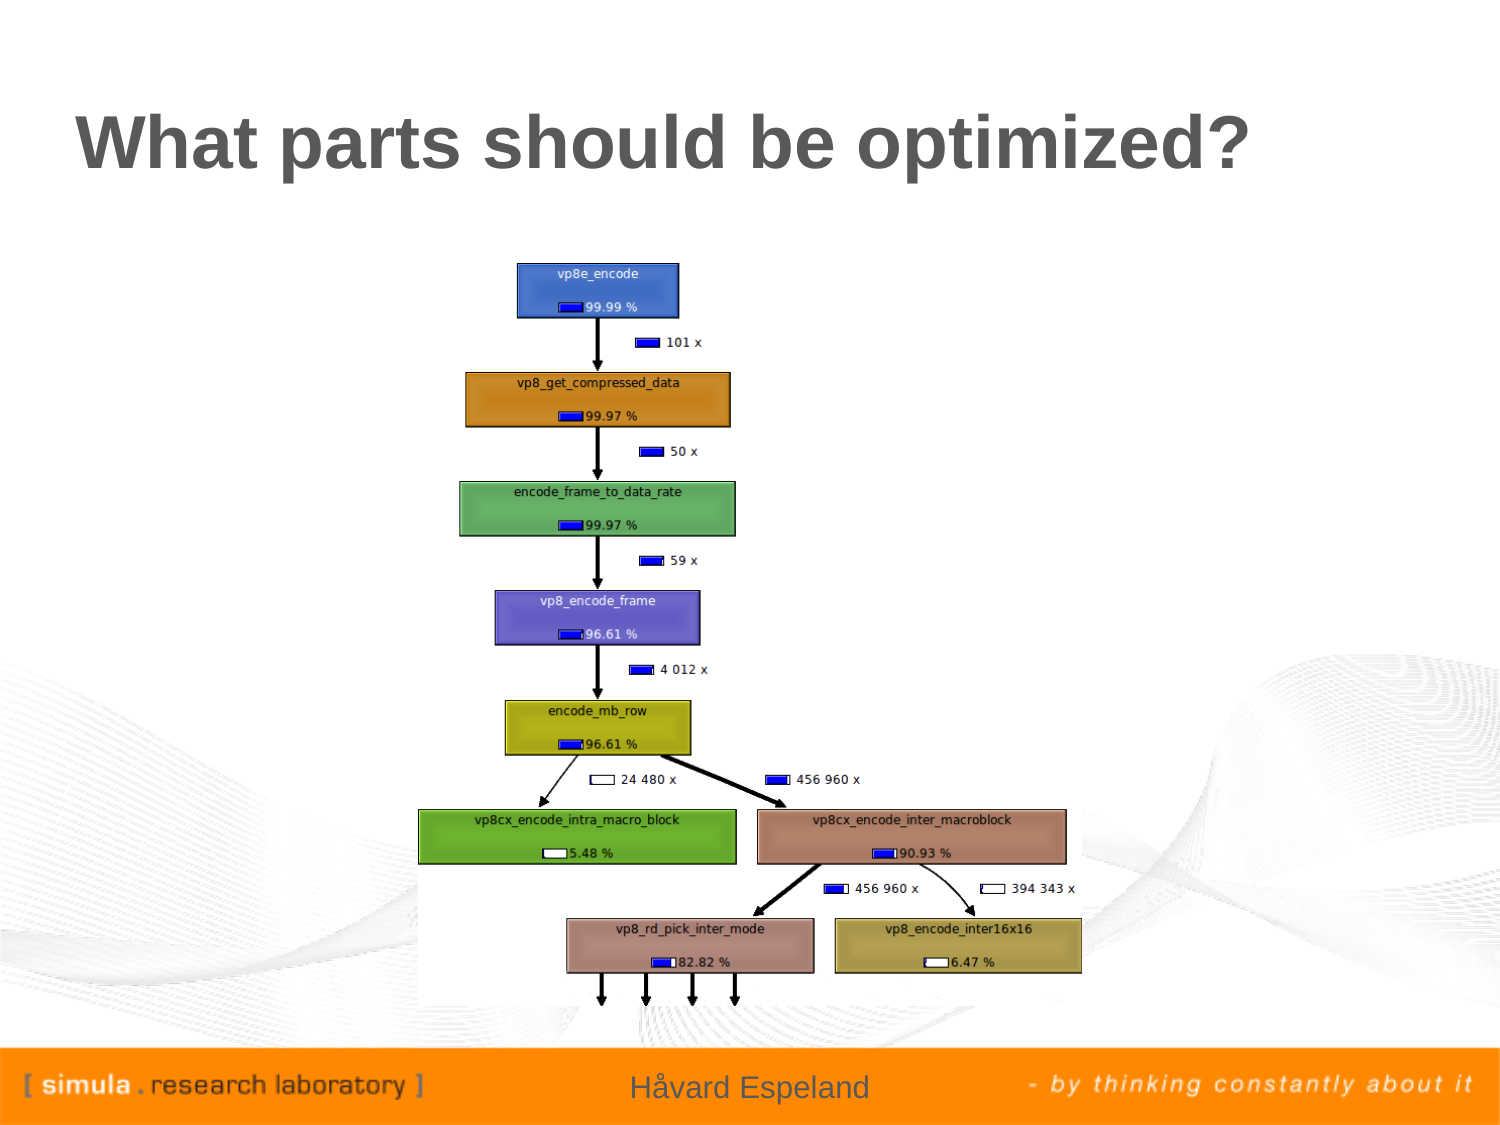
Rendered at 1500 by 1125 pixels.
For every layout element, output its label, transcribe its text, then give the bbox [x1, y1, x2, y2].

title What parts should be optimized? [75, 44, 1425, 233]
picture [0, 263, 1500, 1125]
